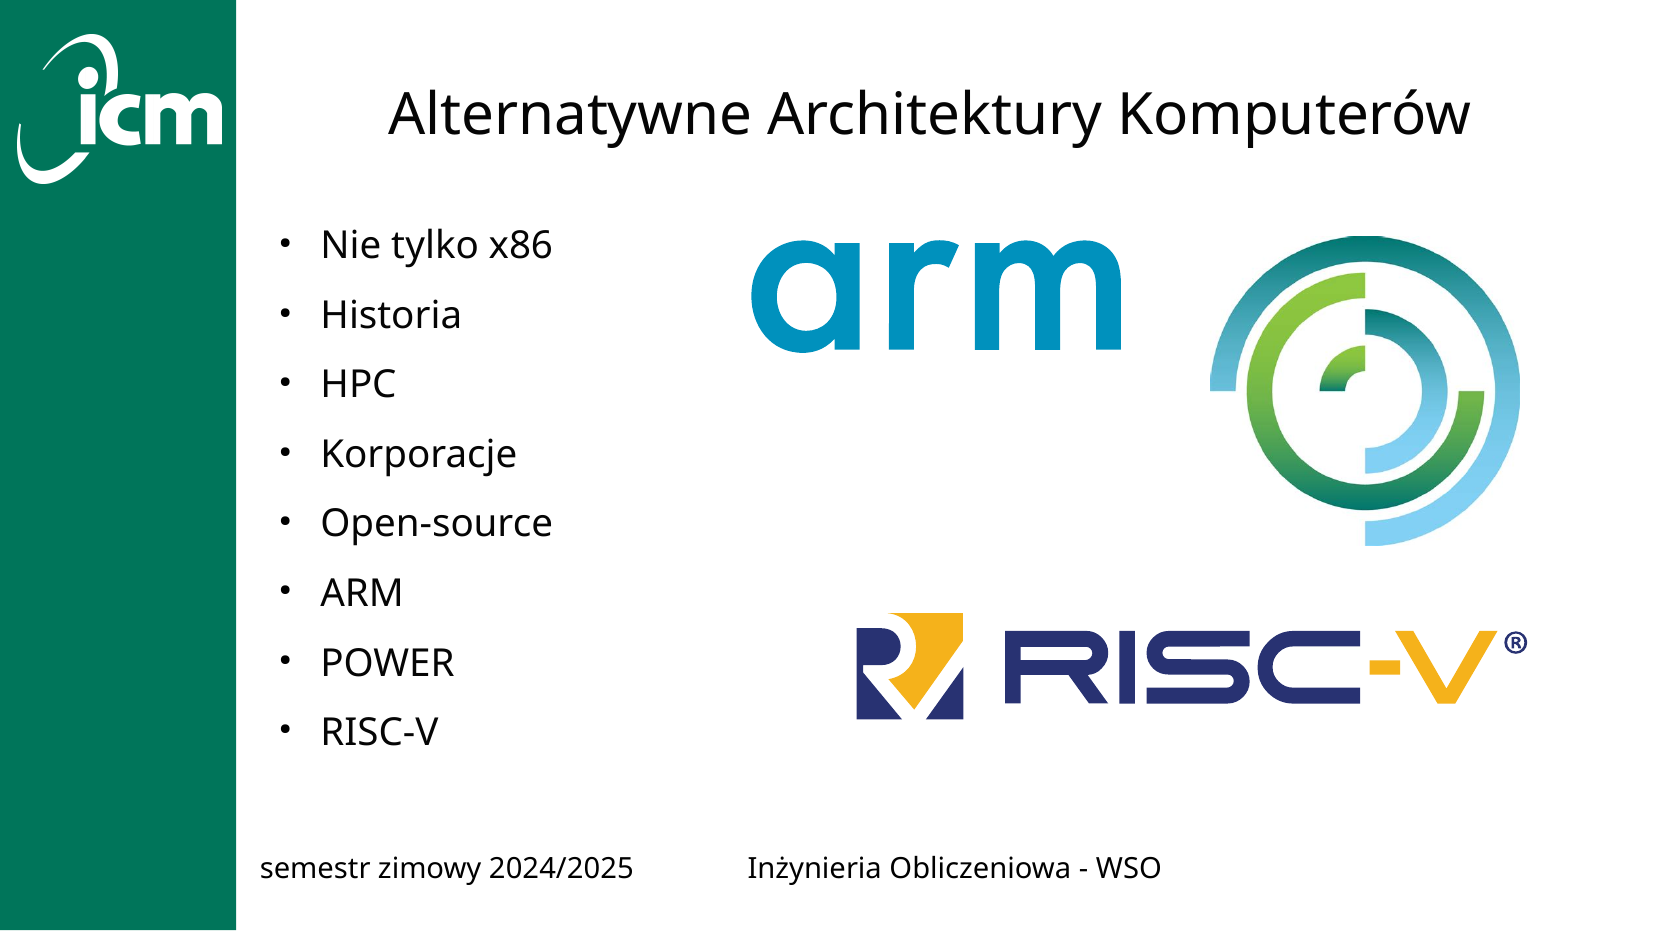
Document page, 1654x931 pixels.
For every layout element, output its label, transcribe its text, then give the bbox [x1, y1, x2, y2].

picture [1210, 236, 1520, 546]
list Nie tylko x86 Historia HPC Korporacje Open-source ARM POWER RISC-V [265, 217, 1571, 758]
picture [750, 238, 1123, 355]
title Alternatywne Architektury Komputerów [265, 35, 1595, 189]
picture [856, 612, 1528, 720]
picture [17, 34, 222, 184]
